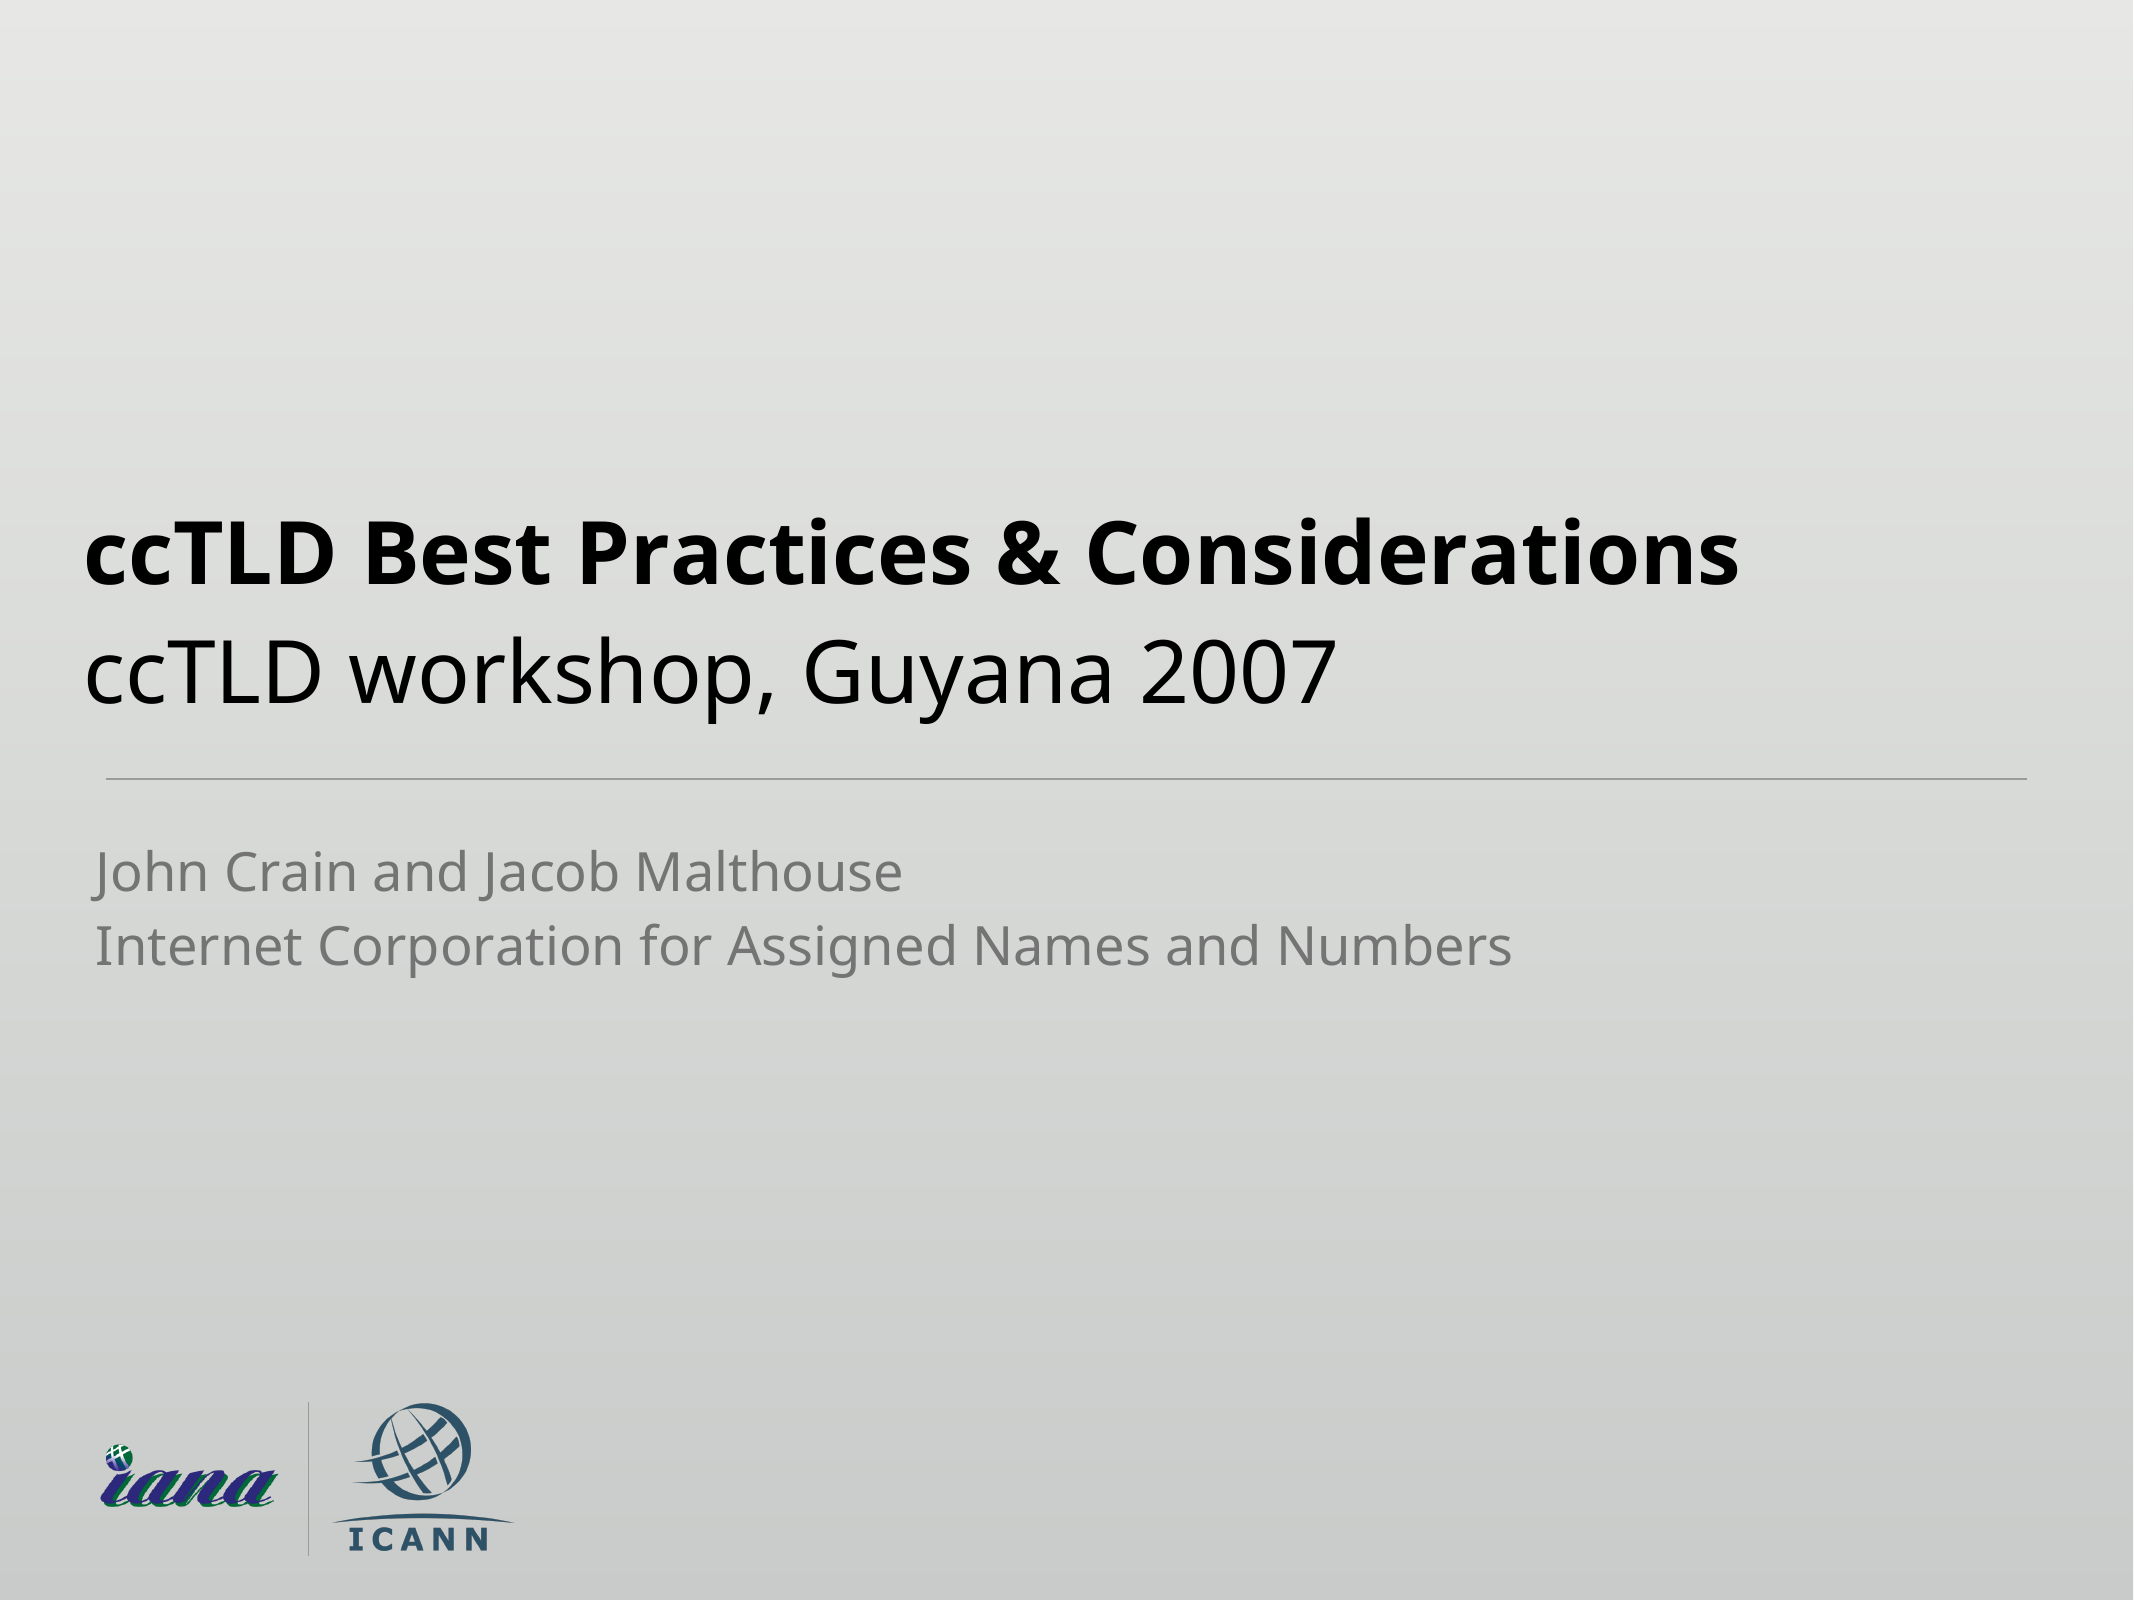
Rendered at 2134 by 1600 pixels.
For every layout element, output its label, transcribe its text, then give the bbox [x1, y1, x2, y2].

title ccTLD Best Practices & Considerations ccTLD workshop, Guyana 2007 [74, 216, 2021, 738]
picture [0, 1349, 517, 1600]
list John Crain and Jacob Malthouse Internet Corporation for Assigned Names and Numbers [87, 824, 2034, 1346]
